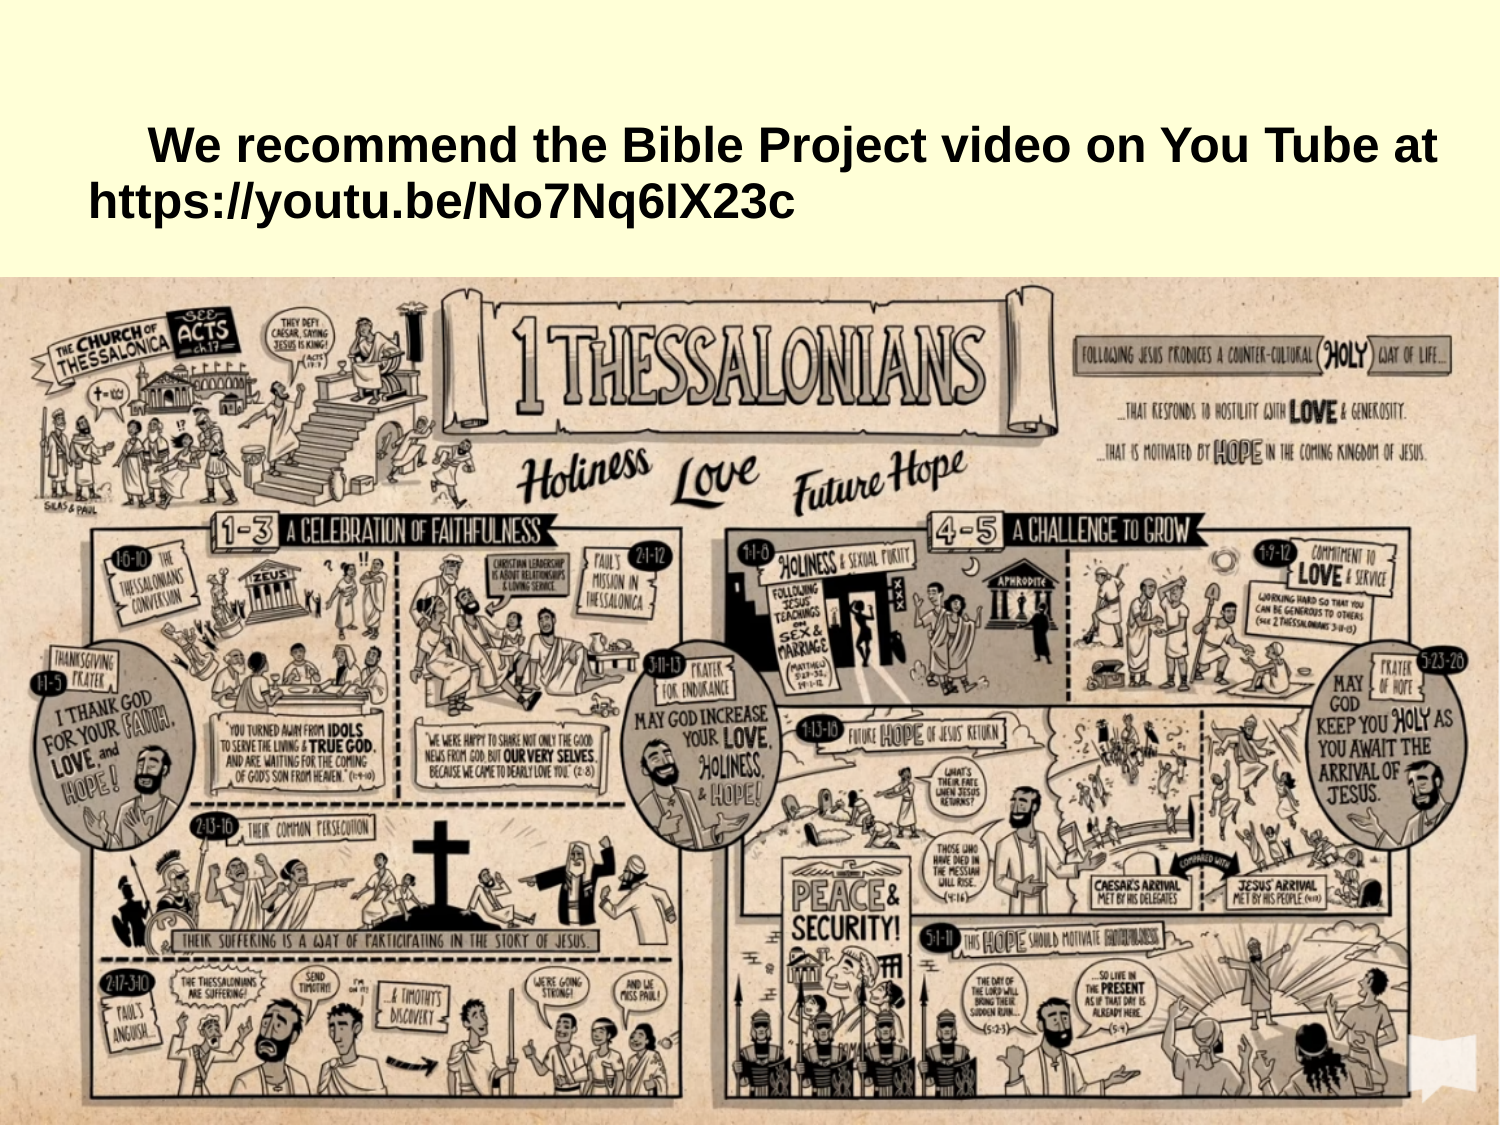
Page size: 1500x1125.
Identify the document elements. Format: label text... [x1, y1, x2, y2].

text_box We recommend the Bible Project video on You Tube at https://youtu.be/No7Nq6IX23c [59, 109, 1477, 237]
picture [0, 277, 1500, 1125]
